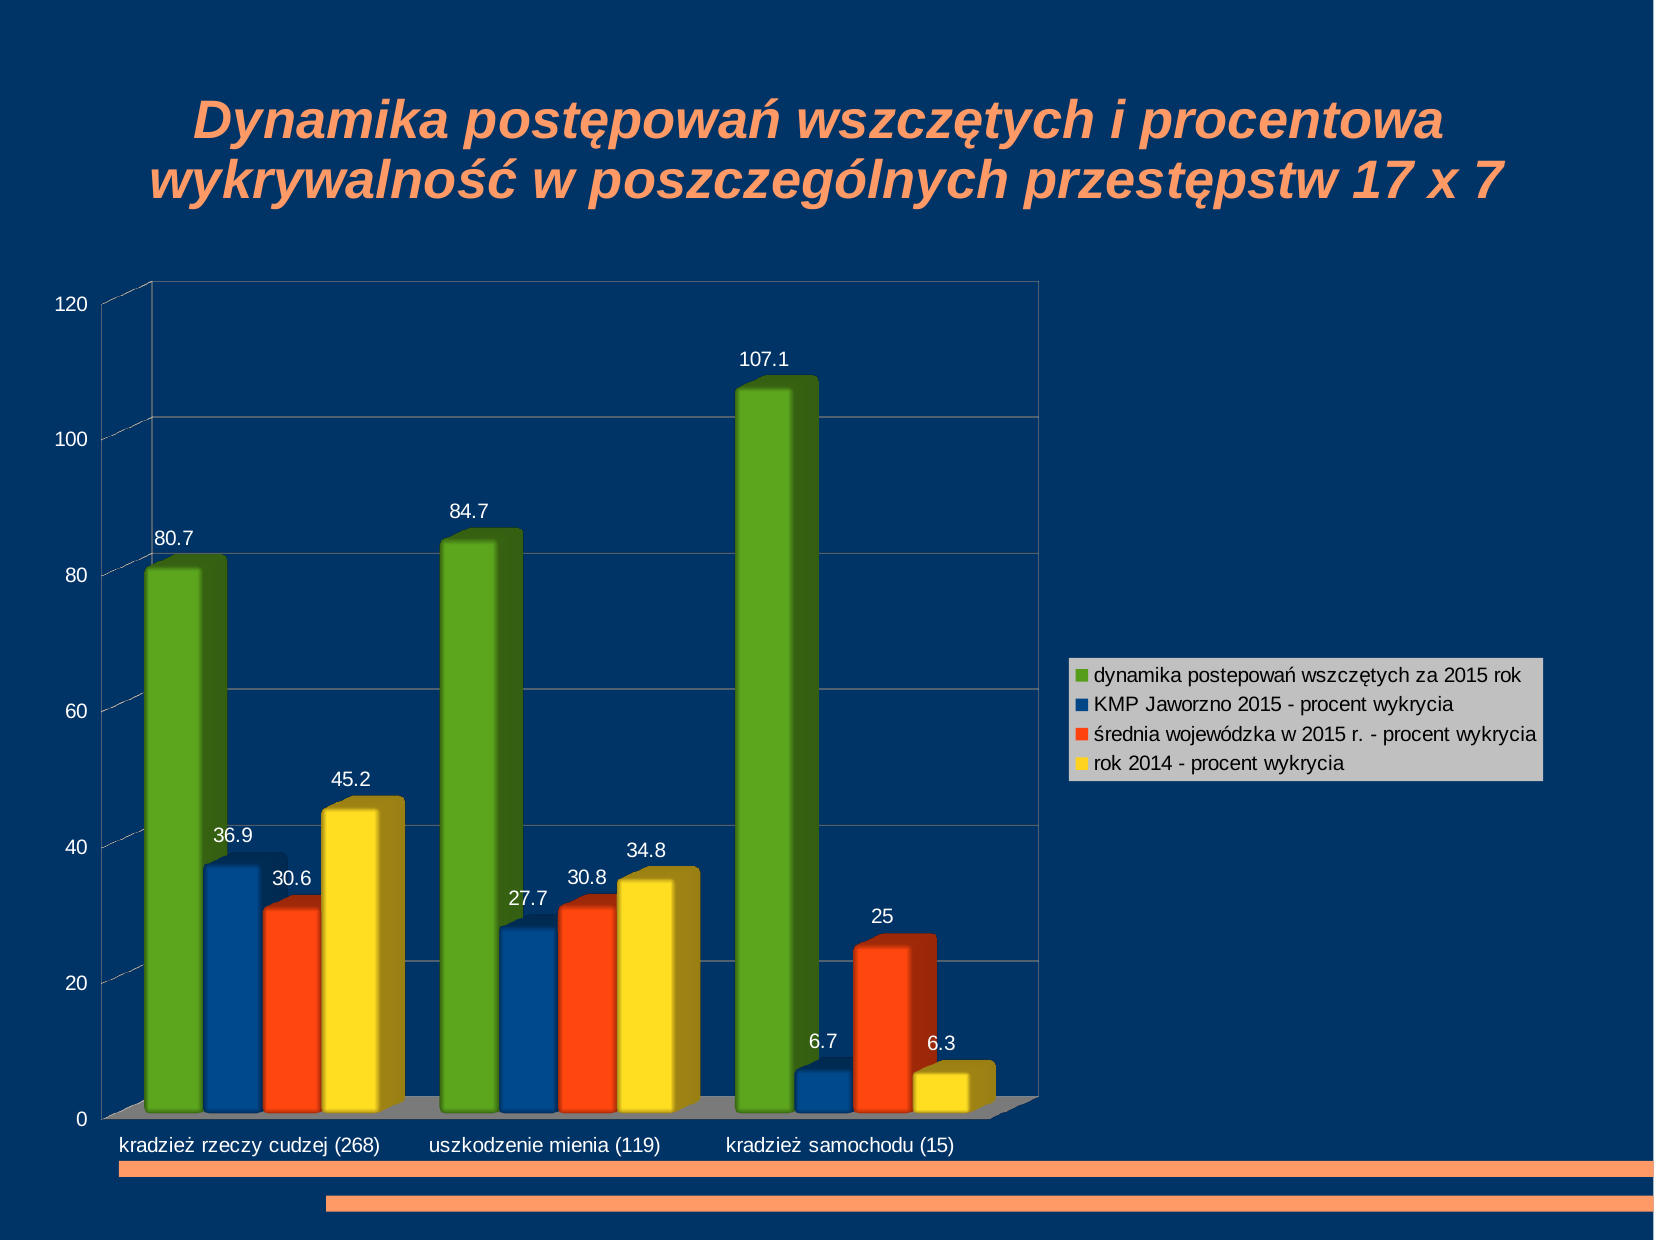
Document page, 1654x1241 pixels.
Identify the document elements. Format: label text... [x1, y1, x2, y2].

chart [23, 259, 1556, 1180]
title Dynamika postępowań wszczętych i procentowa wykrywalność w poszczególnych przestępstw 17 x 7 [121, 46, 1534, 254]
